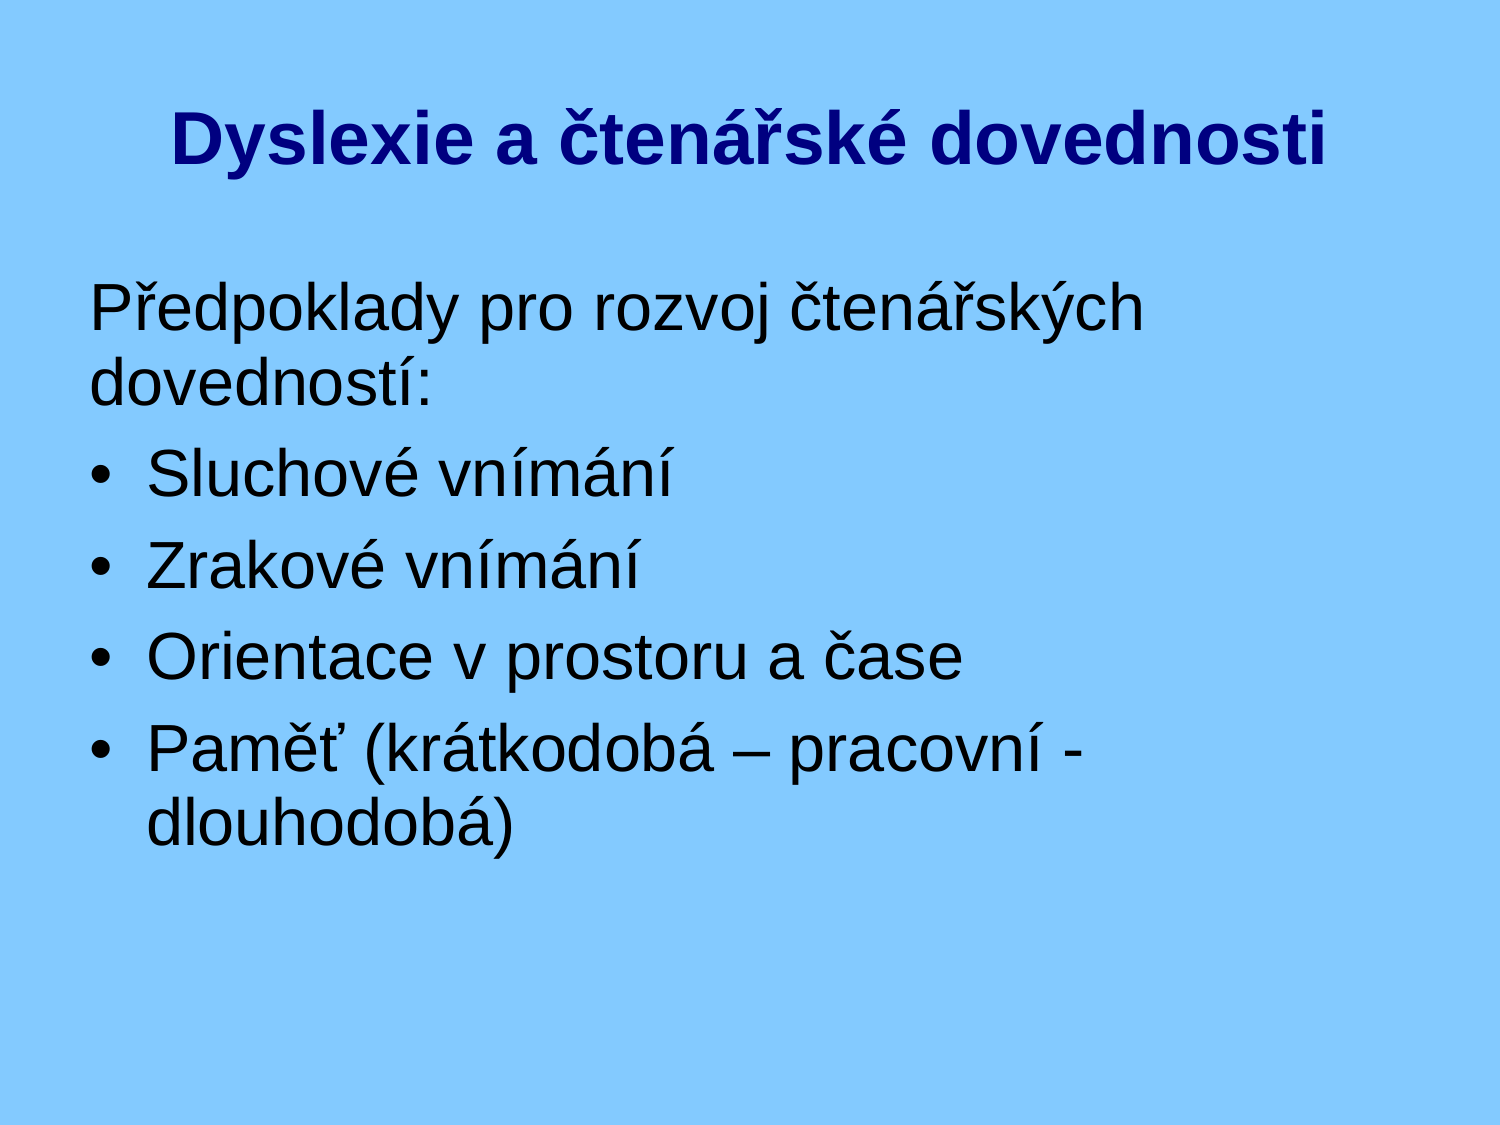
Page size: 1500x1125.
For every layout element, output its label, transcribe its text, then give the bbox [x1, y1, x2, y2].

title Dyslexie a čtenářské dovednosti [75, 13, 1426, 262]
list Předpoklady pro rozvoj čtenářských dovedností: Sluchové vnímání Zrakové vnímání Orientace v prostoru a čase Paměť (krátkodobá – pracovní - dlouhodobá) [75, 262, 1426, 1006]
